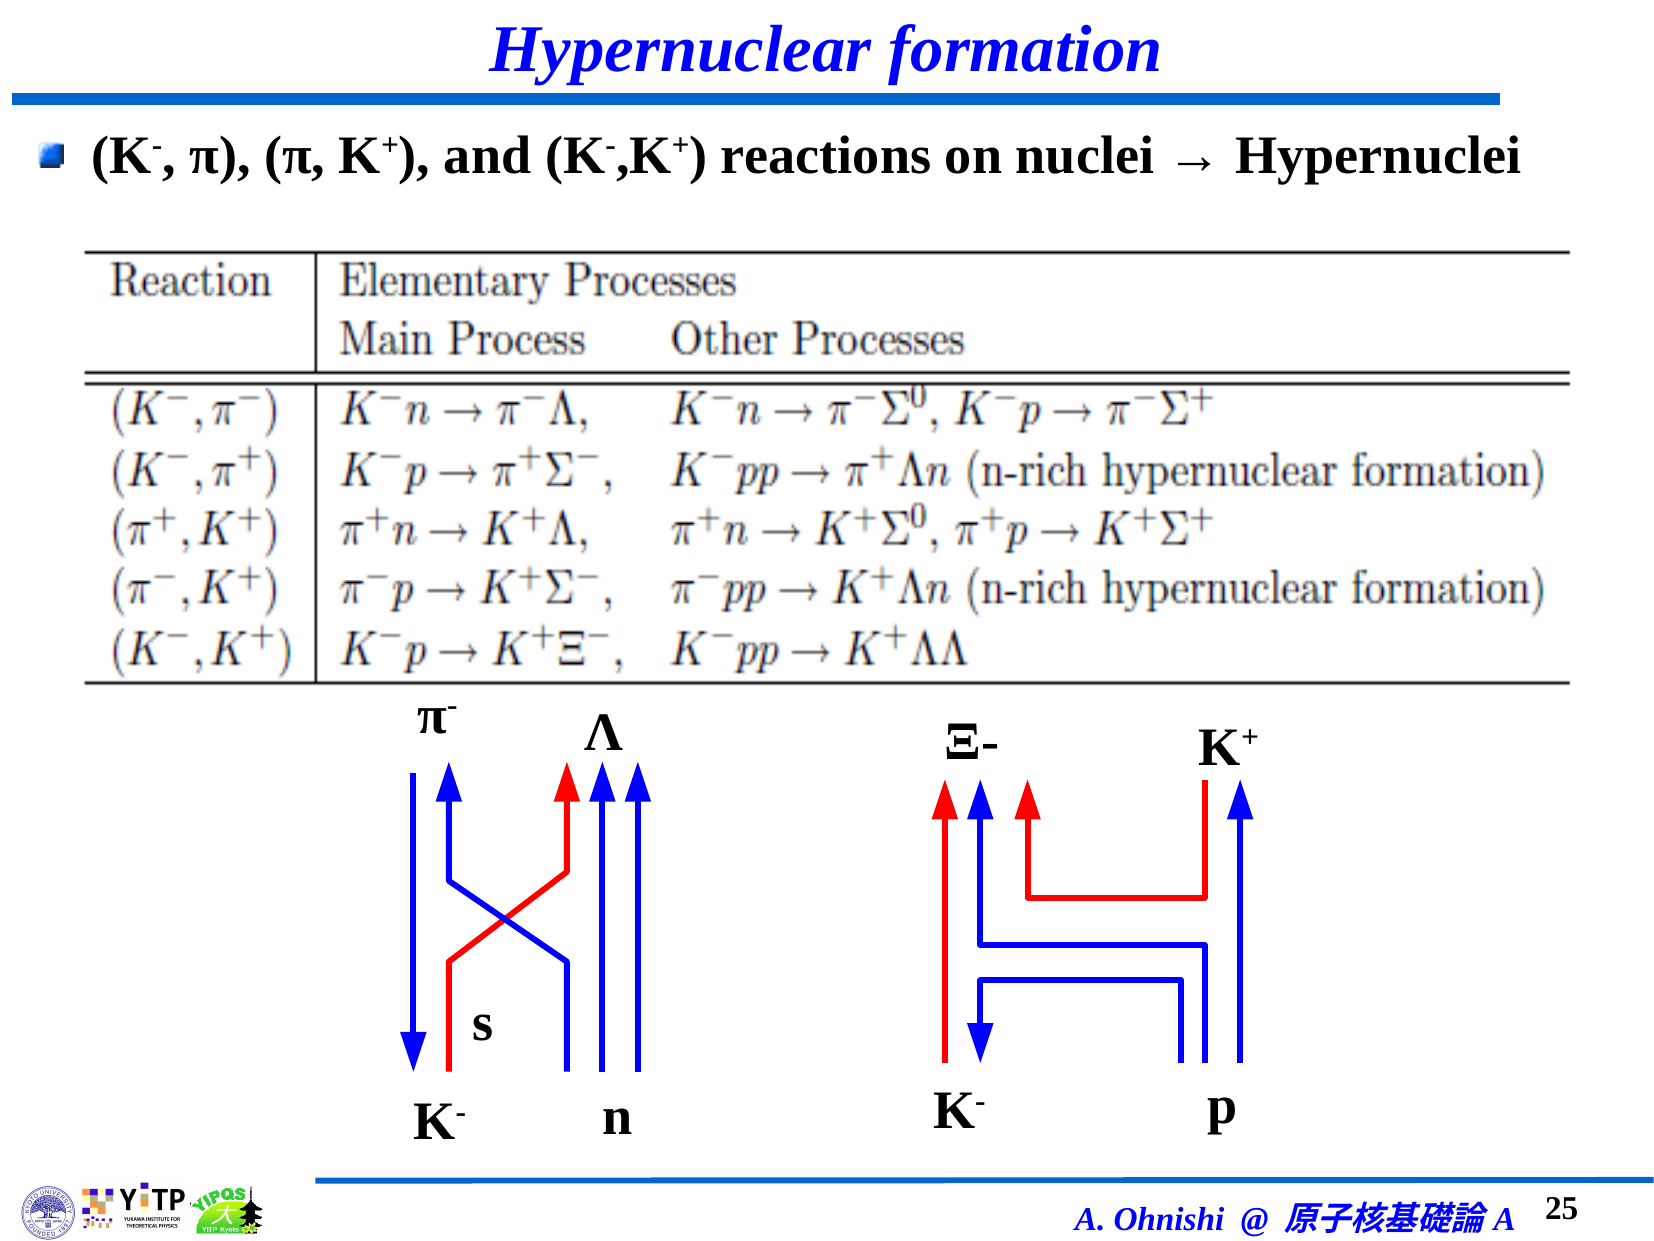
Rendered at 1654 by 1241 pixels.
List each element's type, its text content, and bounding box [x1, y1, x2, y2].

picture [77, 1179, 263, 1234]
text_box K- [933, 1080, 990, 1147]
text_box K- [413, 1091, 471, 1158]
text_box Ξ- [944, 711, 1004, 778]
text_box π- [417, 685, 461, 751]
picture [20, 1185, 76, 1241]
text_box s [472, 992, 496, 1058]
text_box Λ [584, 701, 626, 768]
text_box p [1207, 1074, 1241, 1141]
title Hypernuclear formation [0, 0, 1654, 99]
text_box n [602, 1086, 635, 1153]
text_box K+ [1198, 717, 1264, 784]
list (K-, π), (π, K+), and (K-,K+) reactions on nuclei → Hypernuclei [20, 124, 1621, 1137]
picture [56, 224, 1595, 730]
